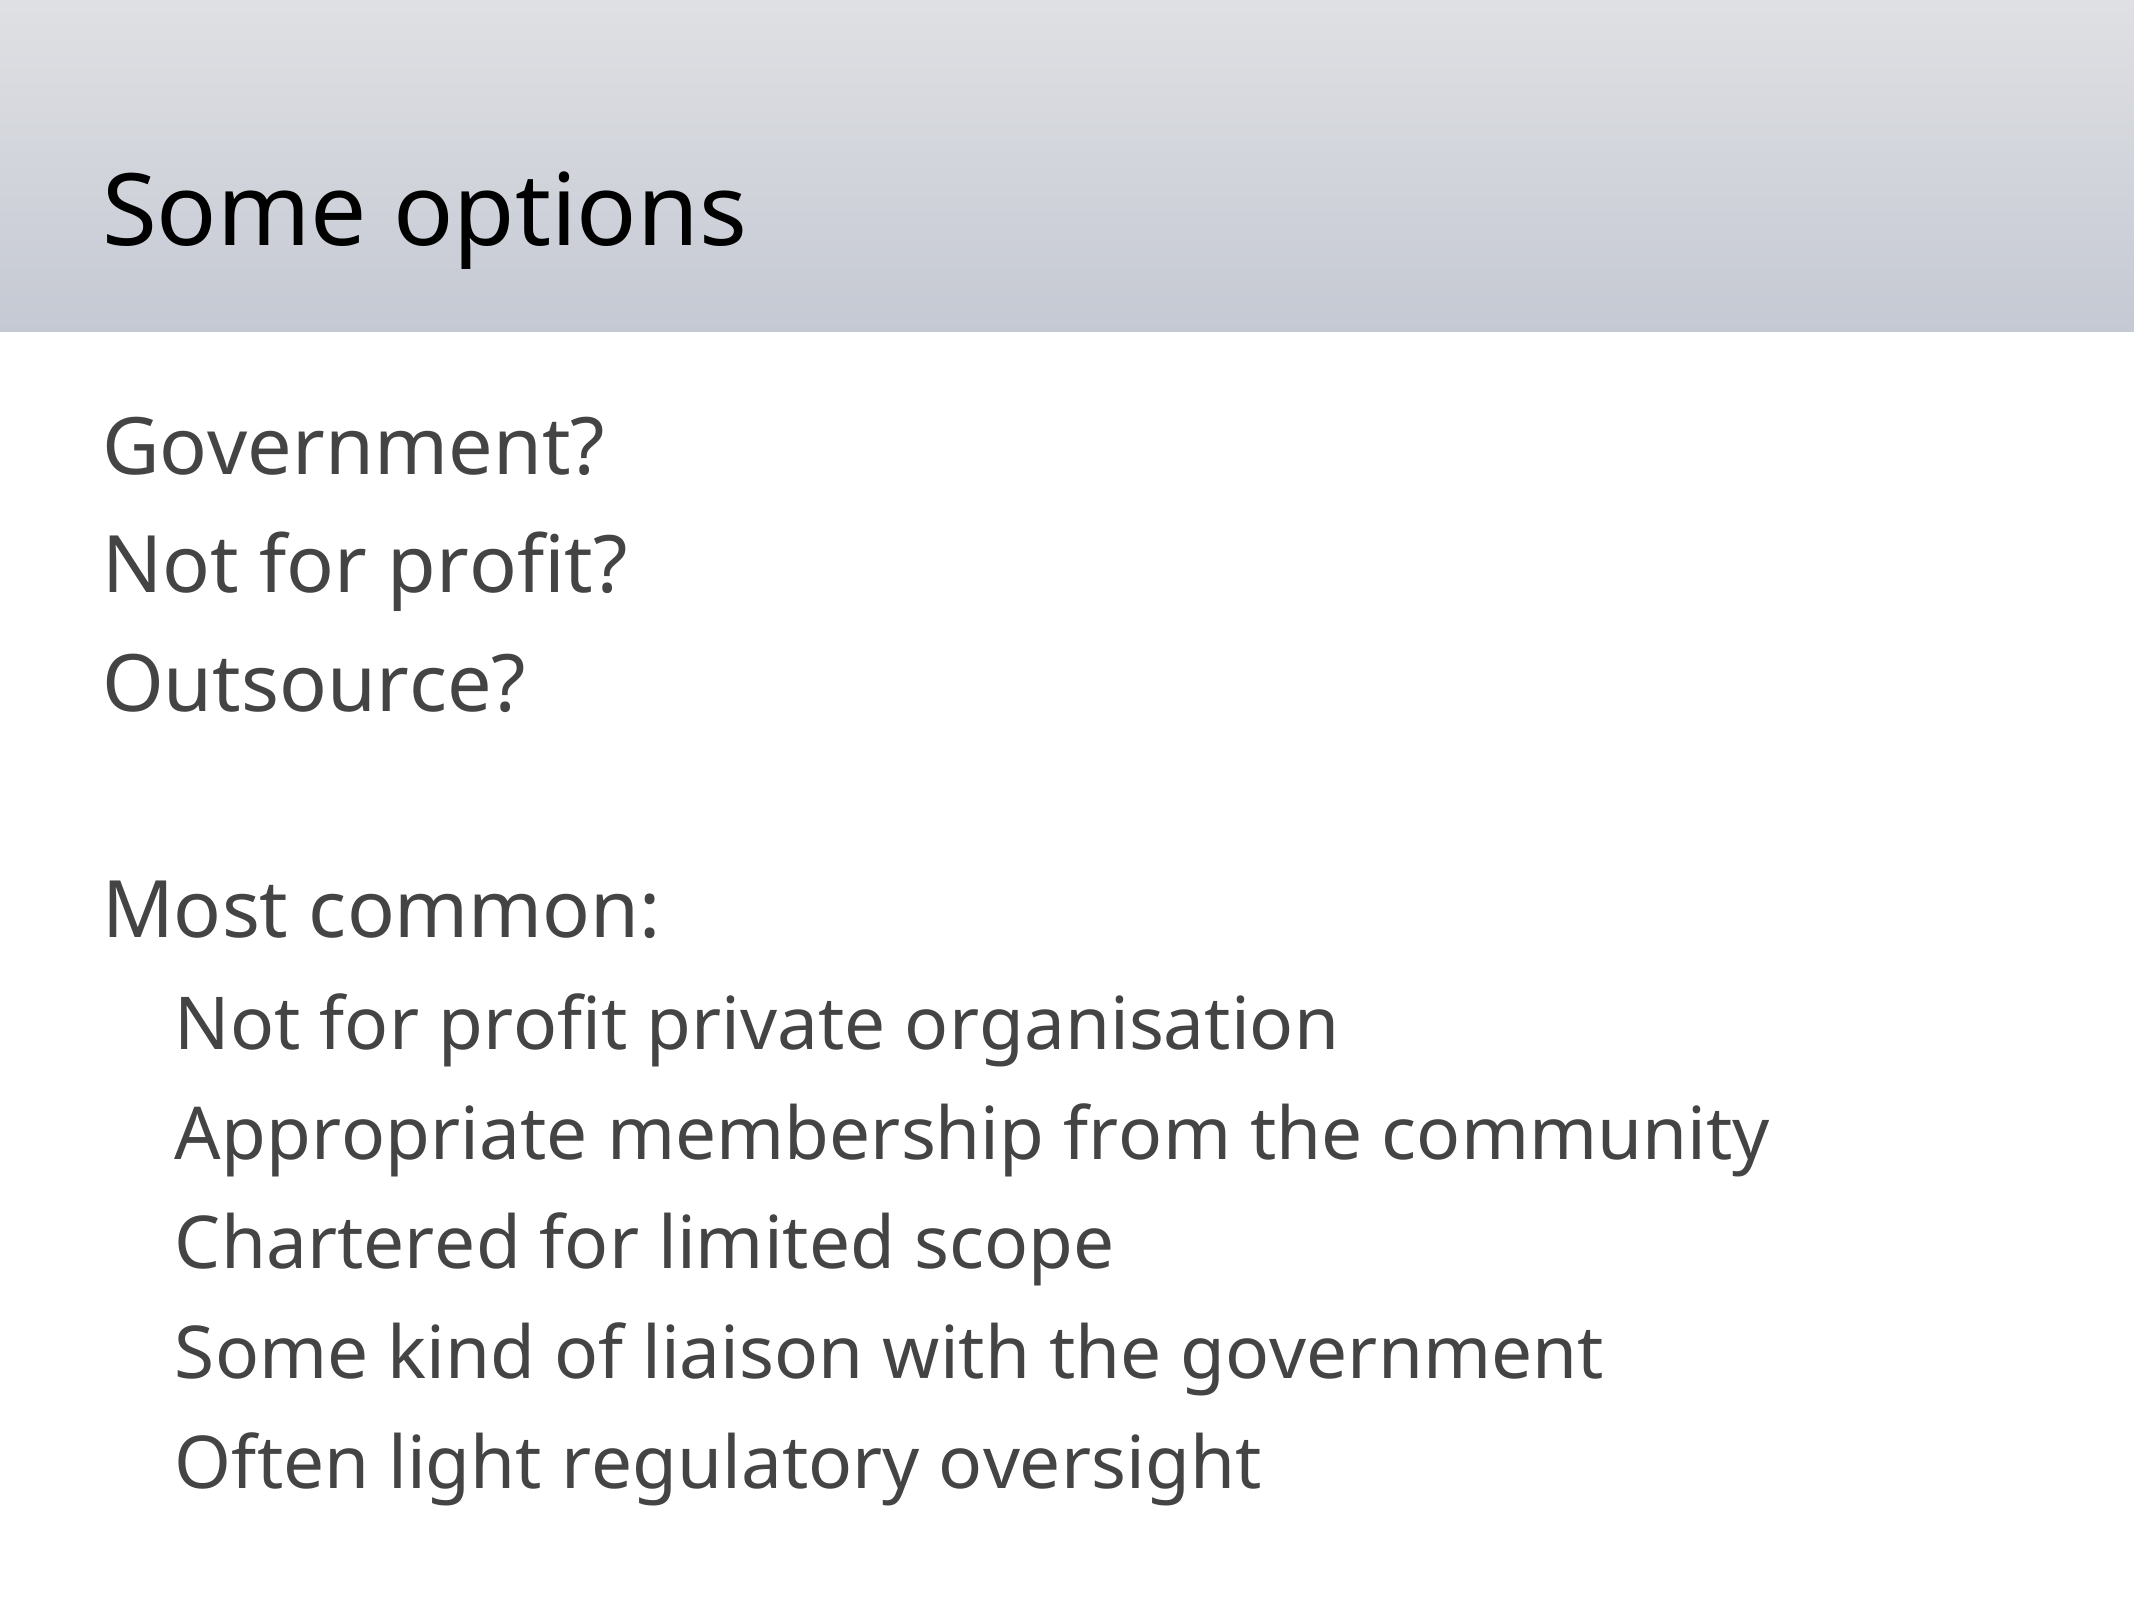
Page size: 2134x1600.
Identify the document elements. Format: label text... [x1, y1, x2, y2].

title Some options [93, 54, 2040, 284]
text_box [0, 0, 2134, 332]
list Government? Not for profit? Outsource? Most common: Not for profit private organisation Appropriate membership from the community Chartered for limited scope Some kind of liaison with the government Often light regulatory oversight [93, 381, 2040, 1459]
